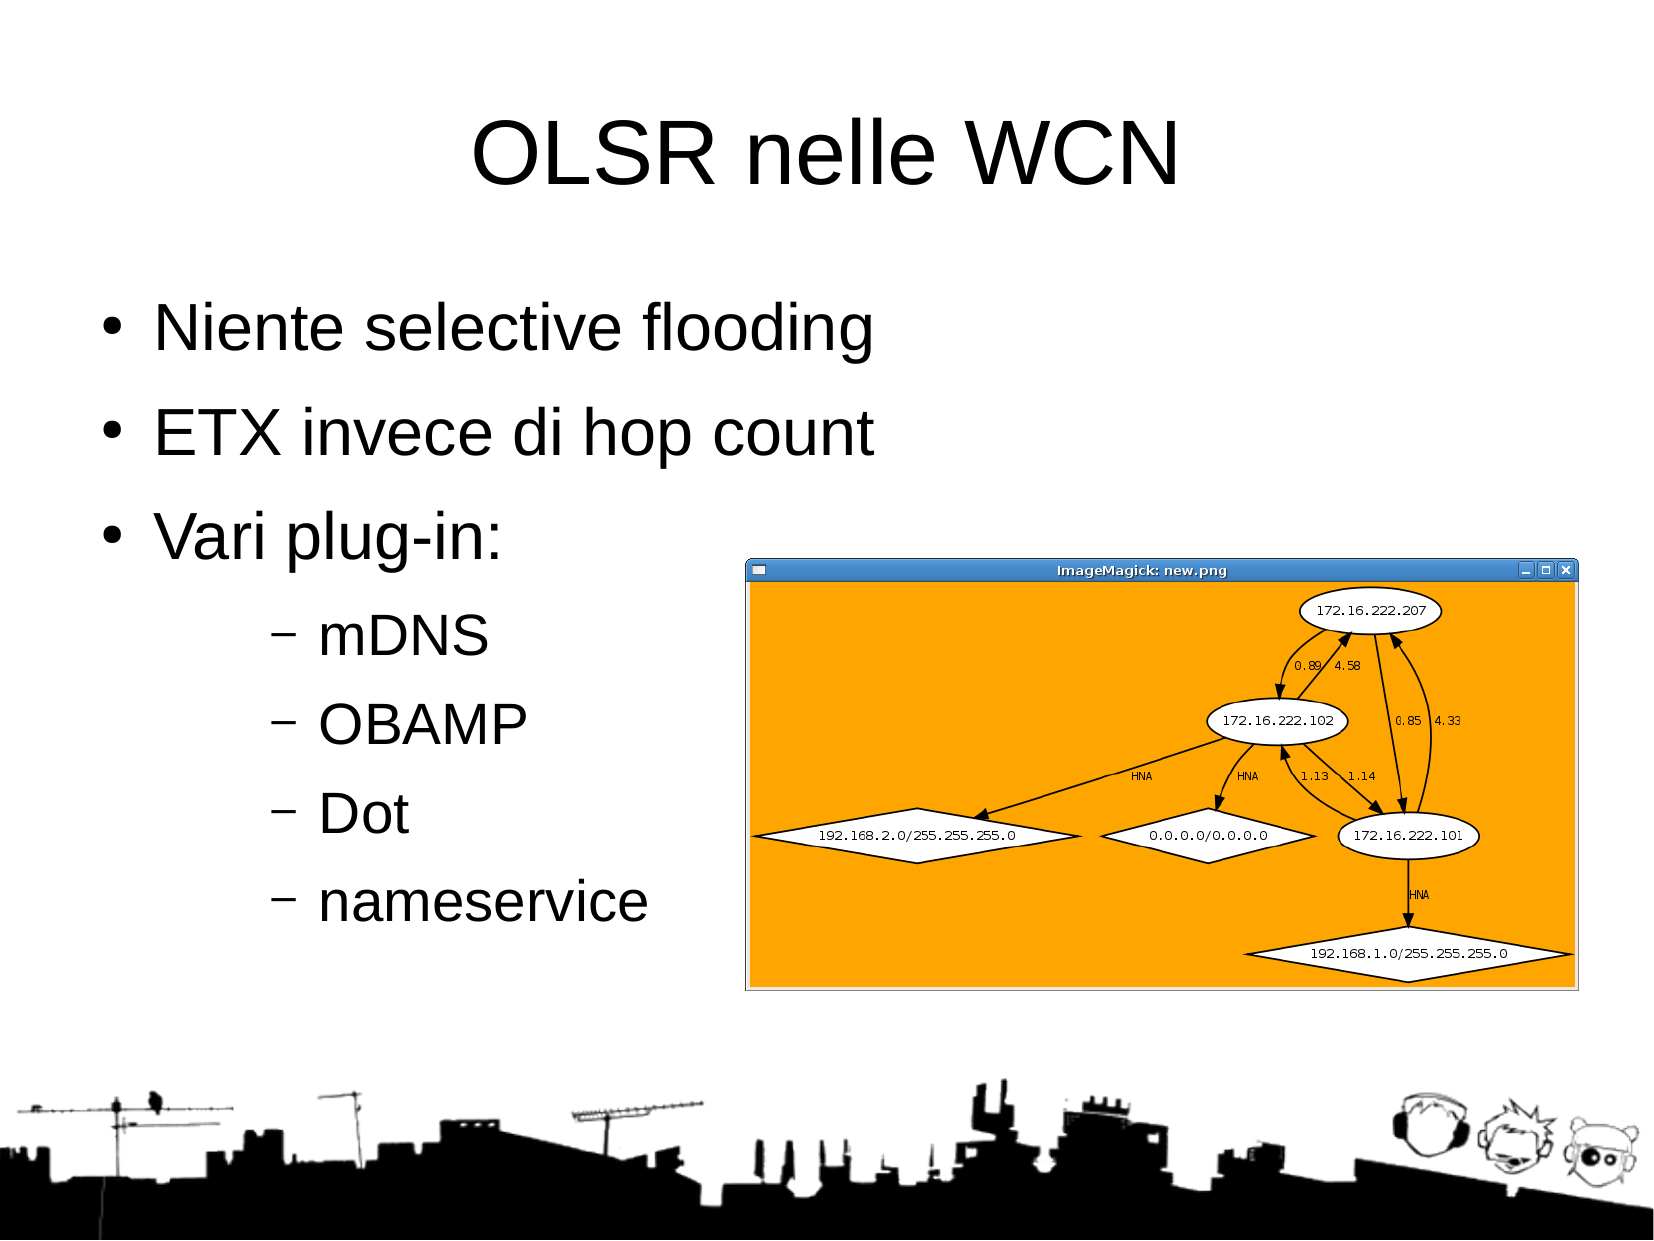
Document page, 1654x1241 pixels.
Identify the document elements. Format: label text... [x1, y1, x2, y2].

title OLSR nelle WCN [82, 56, 1571, 250]
list Niente selective flooding ETX invece di hop count Vari plug-in: mDNS OBAMP Dot nameservice [82, 290, 1571, 1094]
picture [0, 1077, 1654, 1240]
picture [745, 558, 1579, 991]
